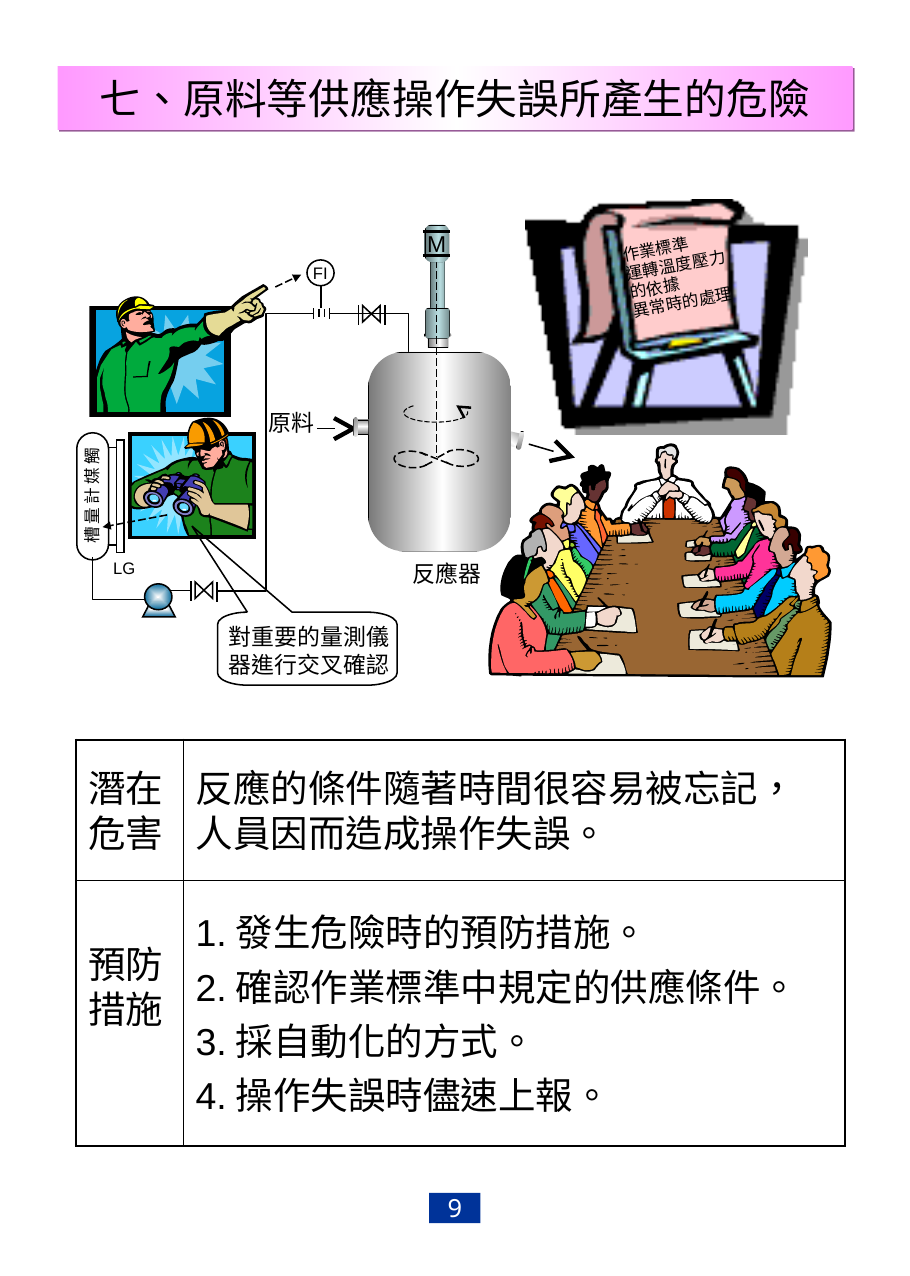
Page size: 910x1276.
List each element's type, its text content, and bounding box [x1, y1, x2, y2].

text_box M [424, 233, 450, 254]
text_box [372, 305, 381, 313]
picture [89, 284, 269, 540]
text_box [142, 583, 176, 617]
picture [525, 199, 808, 435]
text_box LG [97, 557, 152, 578]
text_box 作業標準 運轉溫度壓力的依據 異常時的處理 [621, 225, 749, 322]
picture [486, 442, 833, 678]
text_box 觸 媒 計 量 槽 [76, 432, 109, 560]
text_box 對重要的量測儀器進行交叉確認 [191, 526, 398, 686]
text_box M [425, 257, 449, 263]
table_cell 1.發生危險時的預防措施。 2.確認作業標準中規定的供應條件。 3.採自動化的方式。 4.操作失誤時儘速上報。 [184, 881, 844, 1145]
text_box [423, 262, 455, 348]
text_box [362, 305, 371, 313]
text_box [362, 314, 381, 323]
text_box 原料 [251, 408, 332, 437]
text_box FI [306, 259, 335, 286]
text_box 七、原料等供應操作失誤所產生的危險 [57, 66, 853, 130]
text_box [195, 581, 213, 599]
table_header 潛在危害 [77, 741, 183, 880]
table_header 反應的條件隨著時間很容易被忘記，人員因而造成操作失誤。 [184, 741, 844, 880]
text_box 9 [429, 1192, 481, 1224]
table_cell 預防措施 [77, 881, 183, 1145]
text_box 反應器 [397, 551, 500, 595]
text_box [353, 351, 525, 552]
text_box M [425, 224, 449, 230]
